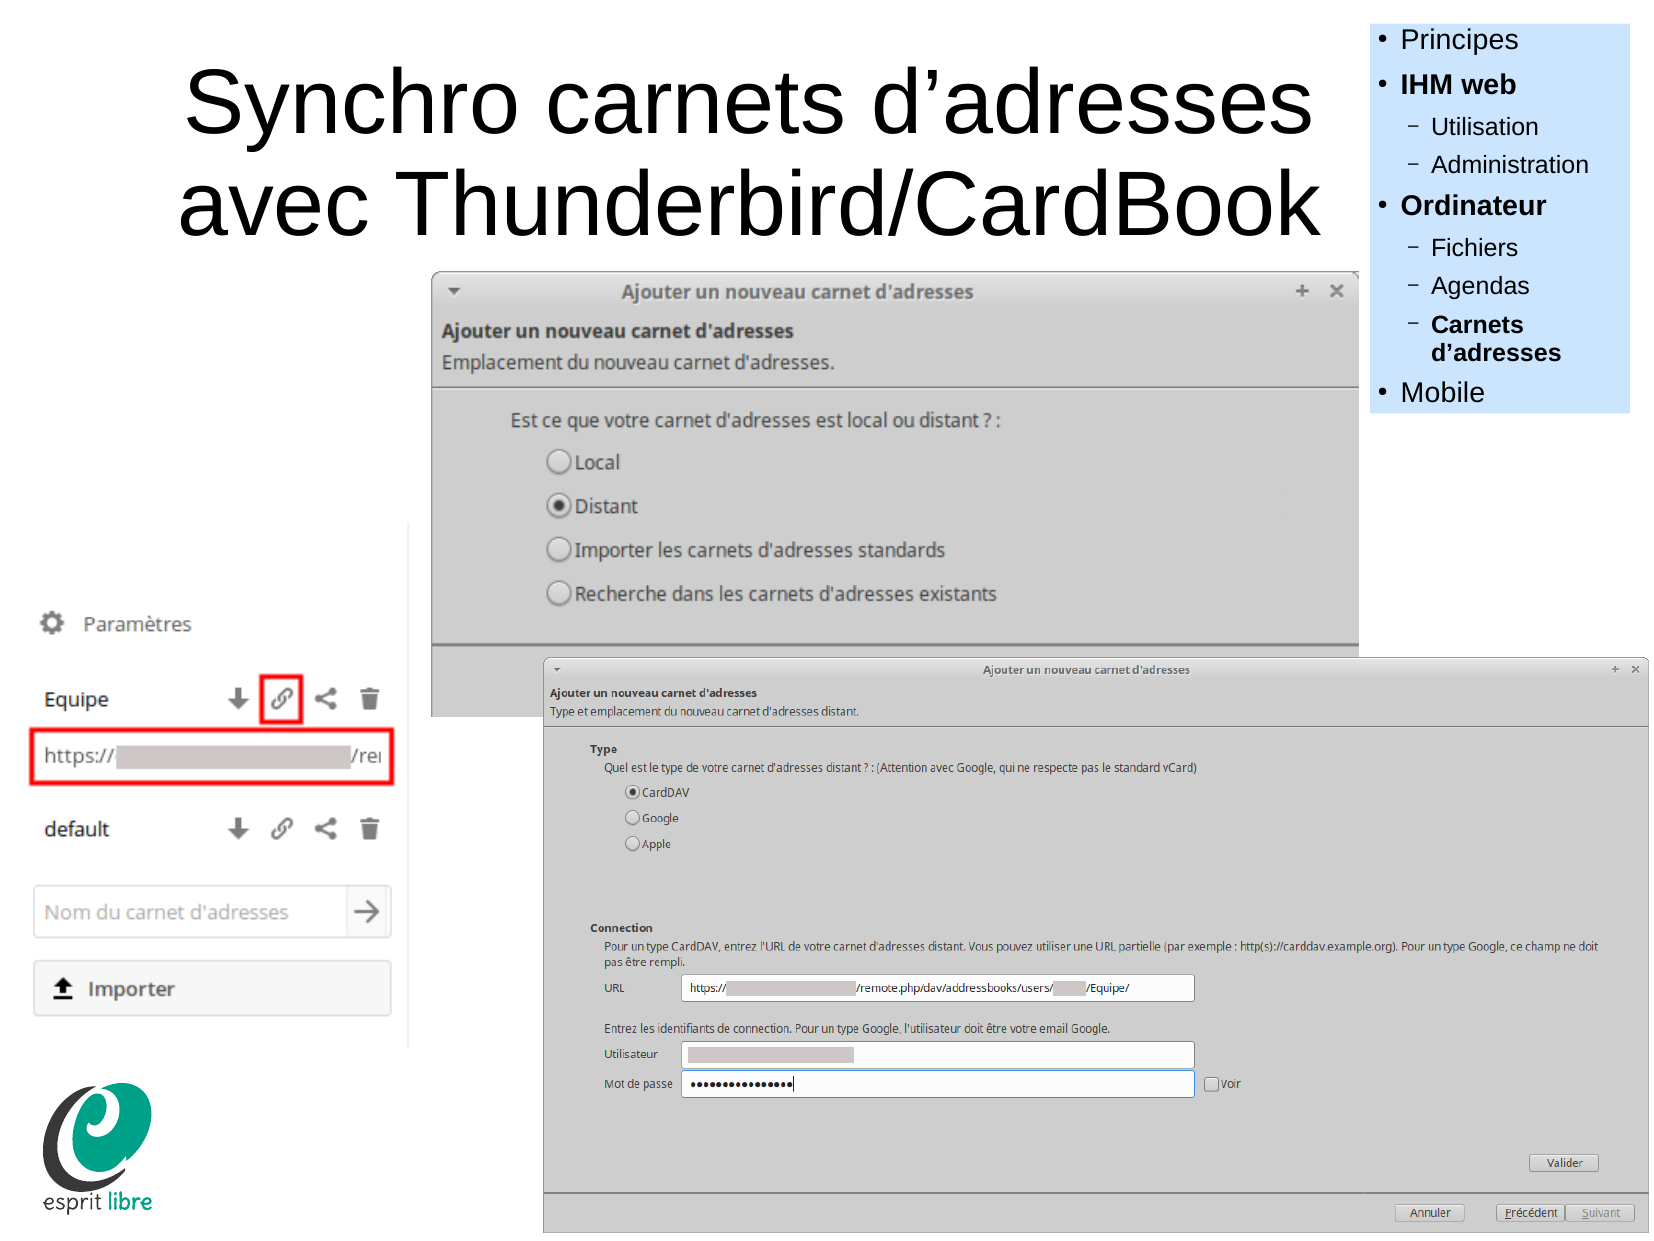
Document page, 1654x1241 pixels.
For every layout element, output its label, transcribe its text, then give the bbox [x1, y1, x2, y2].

picture [21, 271, 1649, 1233]
title Synchro carnets d’adresses avec Thunderbird/CardBook [82, 49, 1370, 257]
list Principes IHM web Utilisation Administration Ordinateur Fichiers Agendas Carnets d’adresses Mobile [1370, 23, 1630, 414]
